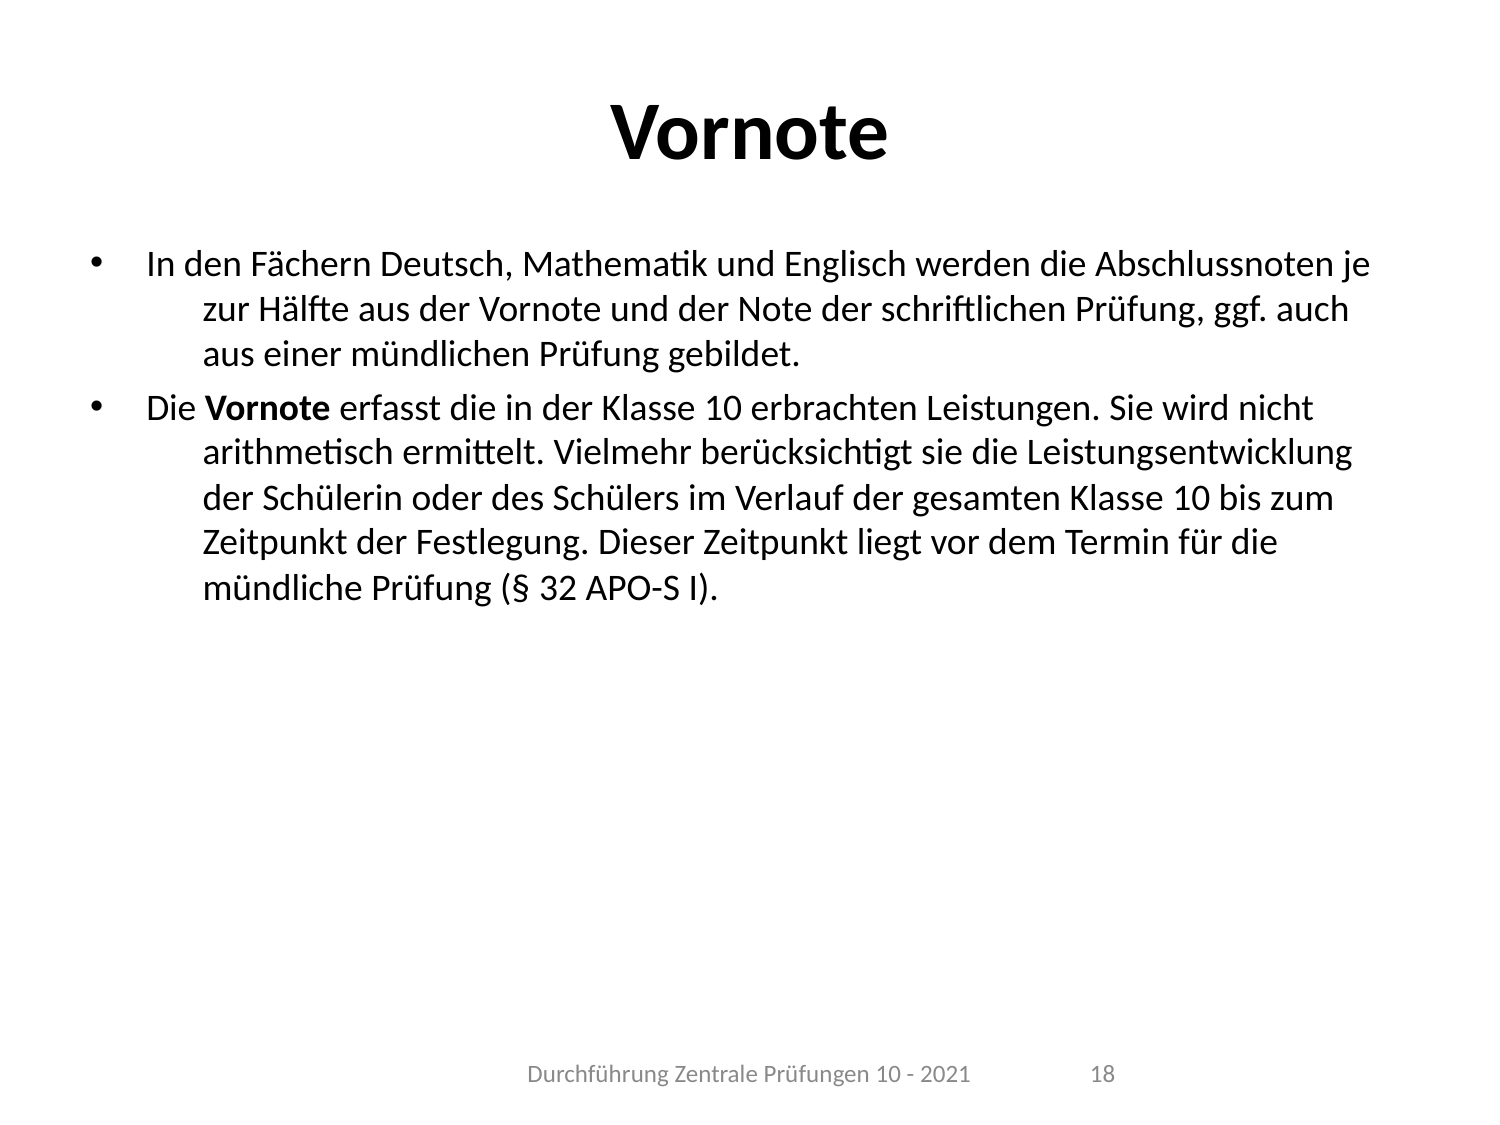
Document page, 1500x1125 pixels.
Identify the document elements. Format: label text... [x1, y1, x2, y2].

text_box Durchführung Zentrale Prüfungen 10 - 2021 [512, 1042, 988, 1103]
text_box 18 [1074, 1042, 1426, 1103]
title Vornote [75, 45, 1426, 209]
list In den Fächern Deutsch, Mathematik und Englisch werden die Abschlussnoten je zur Hälfte aus der Vornote und der Note der schriftlichen Prüfung, ggf. auch aus einer mündlichen Prüfung gebildet. Die Vornote erfasst die in der Klasse 10 erbrachten Leistungen. Sie wird nicht arithmetisch ermittelt. Vielmehr berücksichtigt sie die Leistungsentwicklung der Schülerin oder des Schülers im Verlauf der gesamten Klasse 10 bis zum Zeitpunkt der Festlegung. Dieser Zeitpunkt liegt vor dem Termin für die mündliche Prüfung (§ 32 APO-S I). [75, 231, 1426, 1005]
